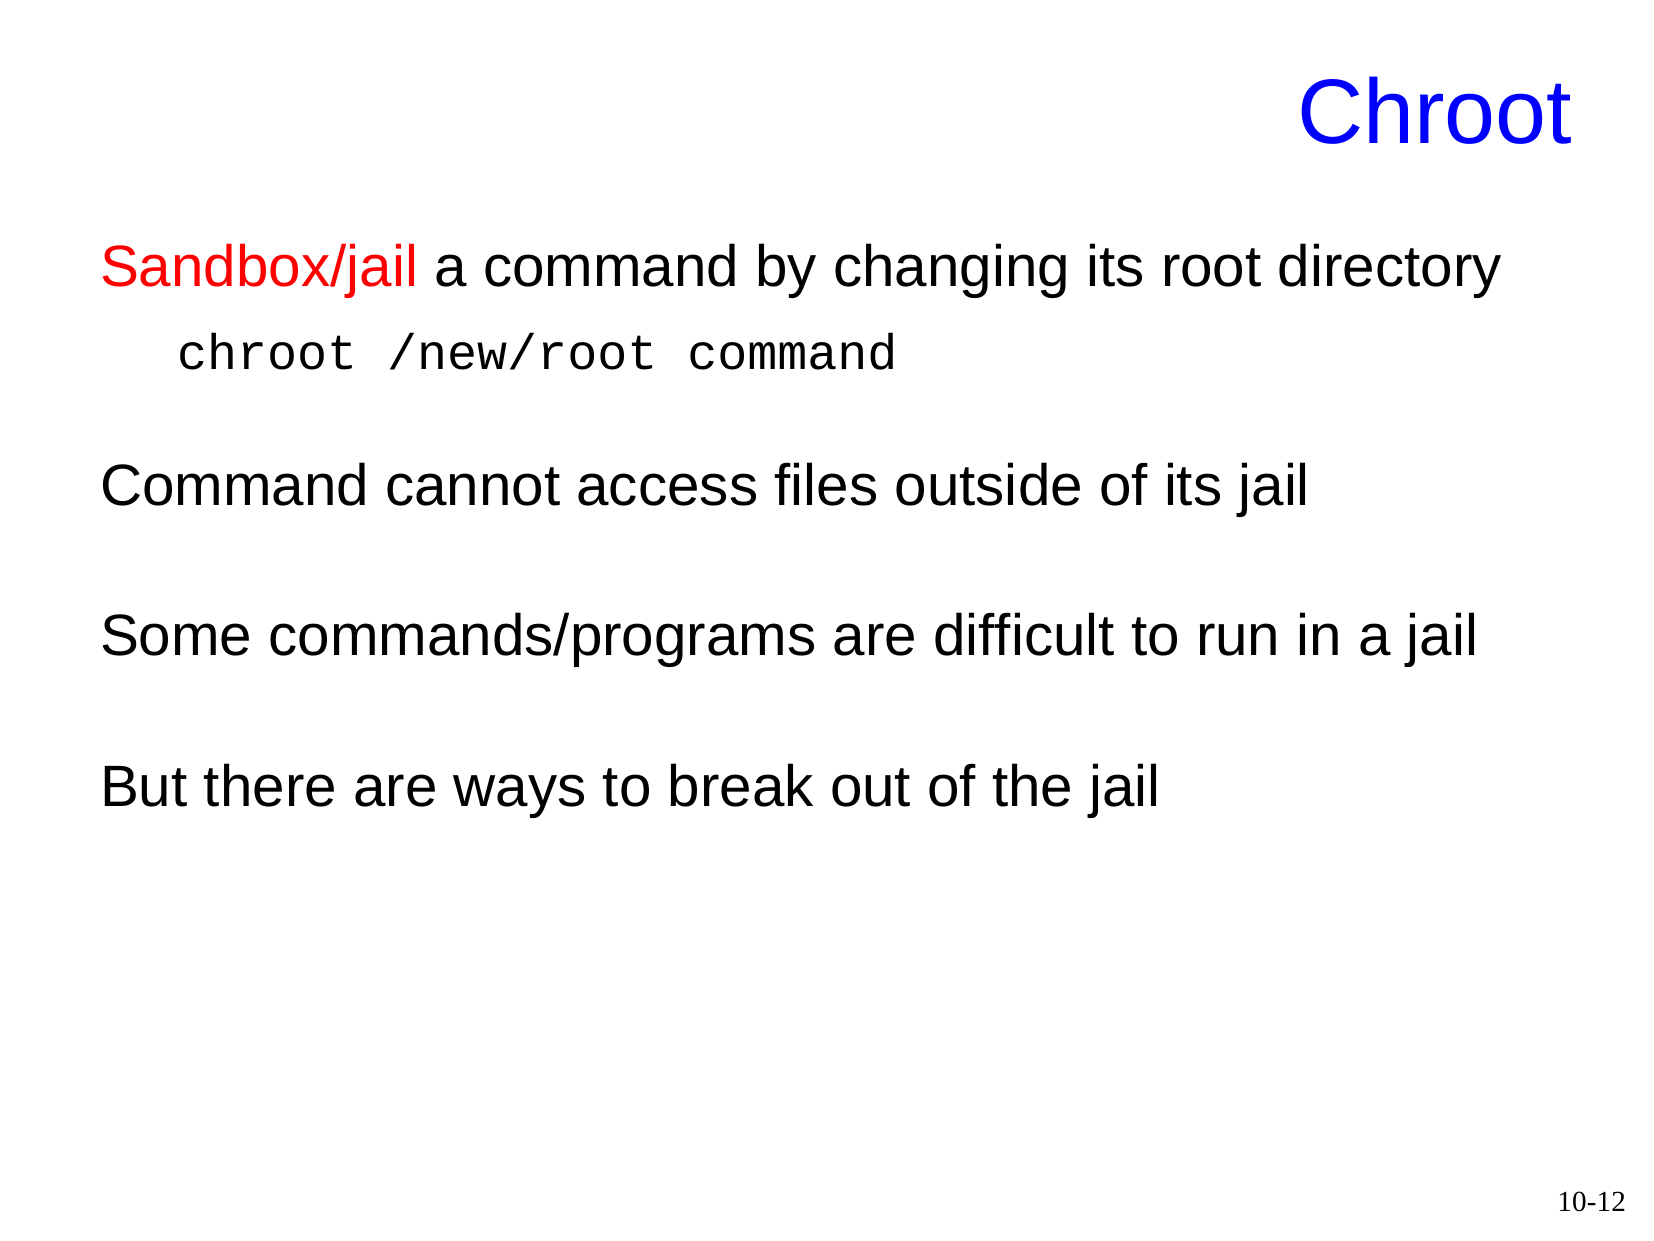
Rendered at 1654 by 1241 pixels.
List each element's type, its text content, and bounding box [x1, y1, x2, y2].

list Sandbox/jail a command by changing its root directory chroot /new/root command Command cannot access files outside of its jail Some commands/programs are difficult to run in a jail But there are ways to break out of the jail [82, 237, 1571, 1170]
title Chroot [84, 11, 1573, 218]
